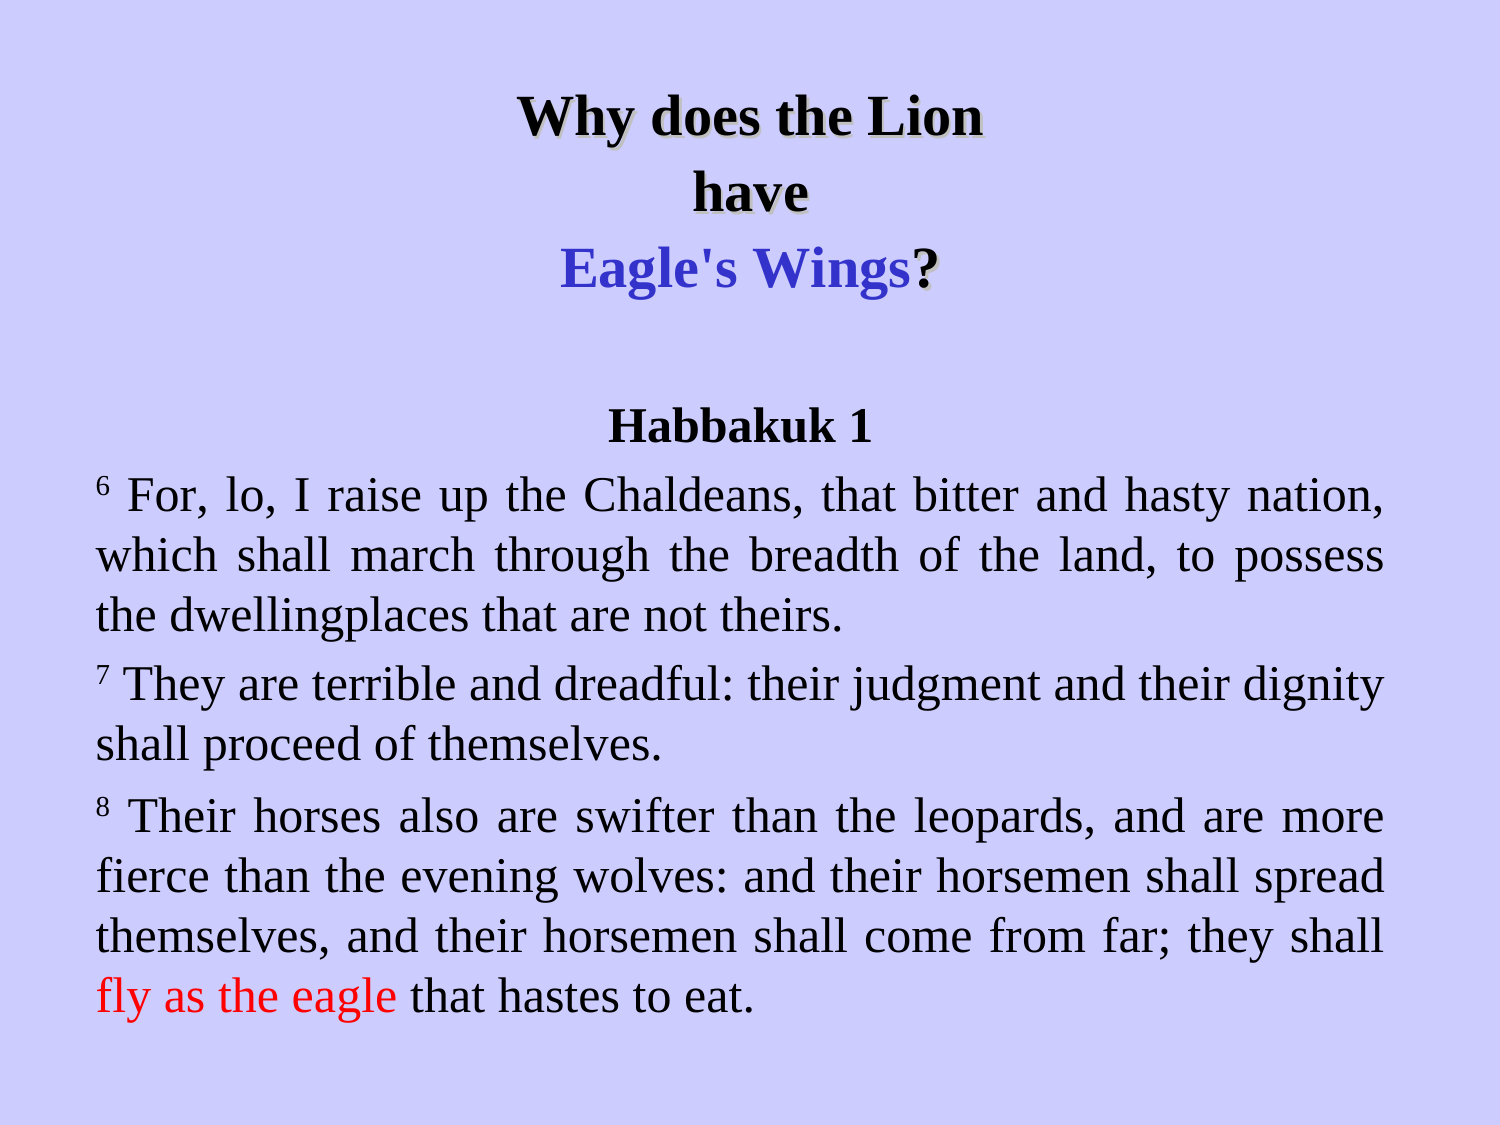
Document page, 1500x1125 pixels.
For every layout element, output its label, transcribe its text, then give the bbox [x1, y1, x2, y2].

text_box Habbakuk 1 6 For, lo, I raise up the Chaldeans, that bitter and hasty nation, which shall march through the breadth of the land, to possess the dwellingplaces that are not theirs. 7 They are terrible and dreadful: their judgment and their dignity shall proceed of themselves. 8 Their horses also are swifter than the leopards, and are more fierce than the evening wolves: and their horsemen shall spread themselves, and their horsemen shall come from far; they shall fly as the eagle that hastes to eat. [80, 377, 1431, 1038]
text_box Why does the Lion have Eagle's Wings? [106, 69, 1395, 308]
